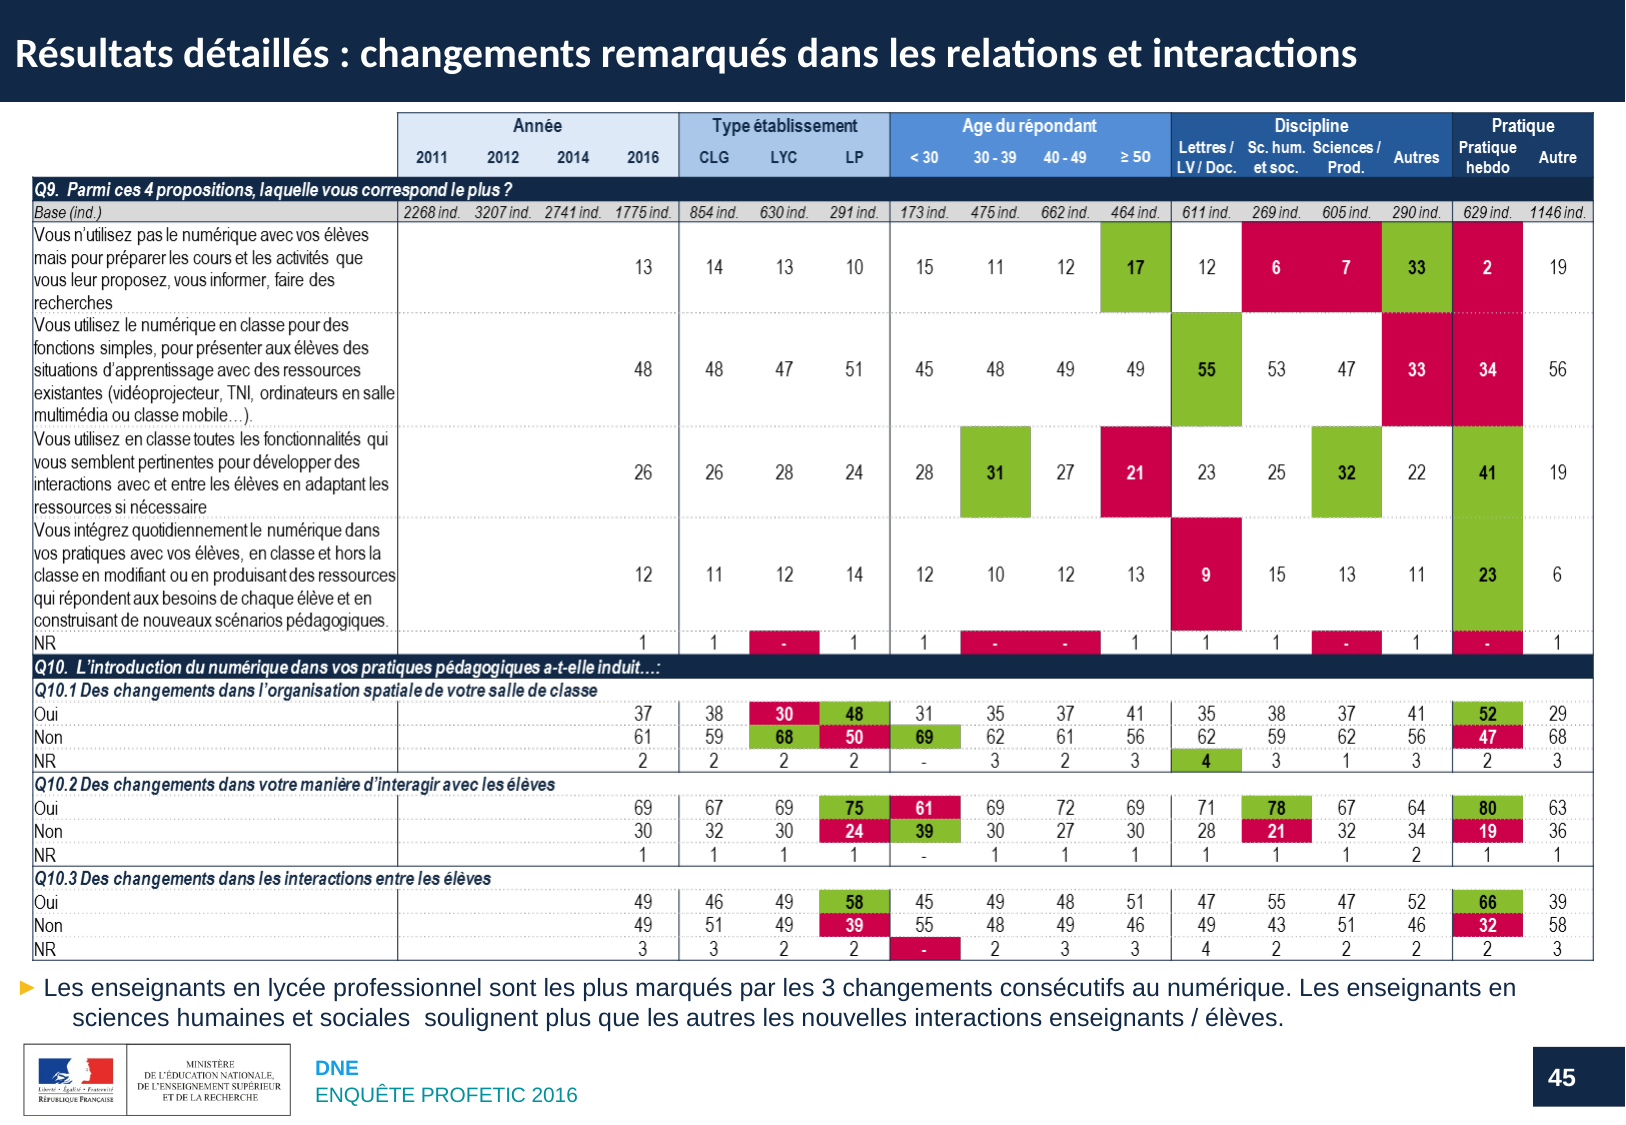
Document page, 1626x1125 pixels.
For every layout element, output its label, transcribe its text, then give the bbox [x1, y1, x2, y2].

picture [32, 108, 1594, 964]
title Résultats détaillés : changements remarqués dans les relations et interactions [0, 0, 1625, 102]
text_box Les enseignants en lycée professionnel sont les plus marqués par les 3 changements consécutifs au numérique. Les enseignants en sciences humaines et sociales soulignent plus que les autres les nouvelles interactions enseignants / élèves. [0, 964, 1625, 1040]
text_box 45 [1533, 1046, 1625, 1107]
